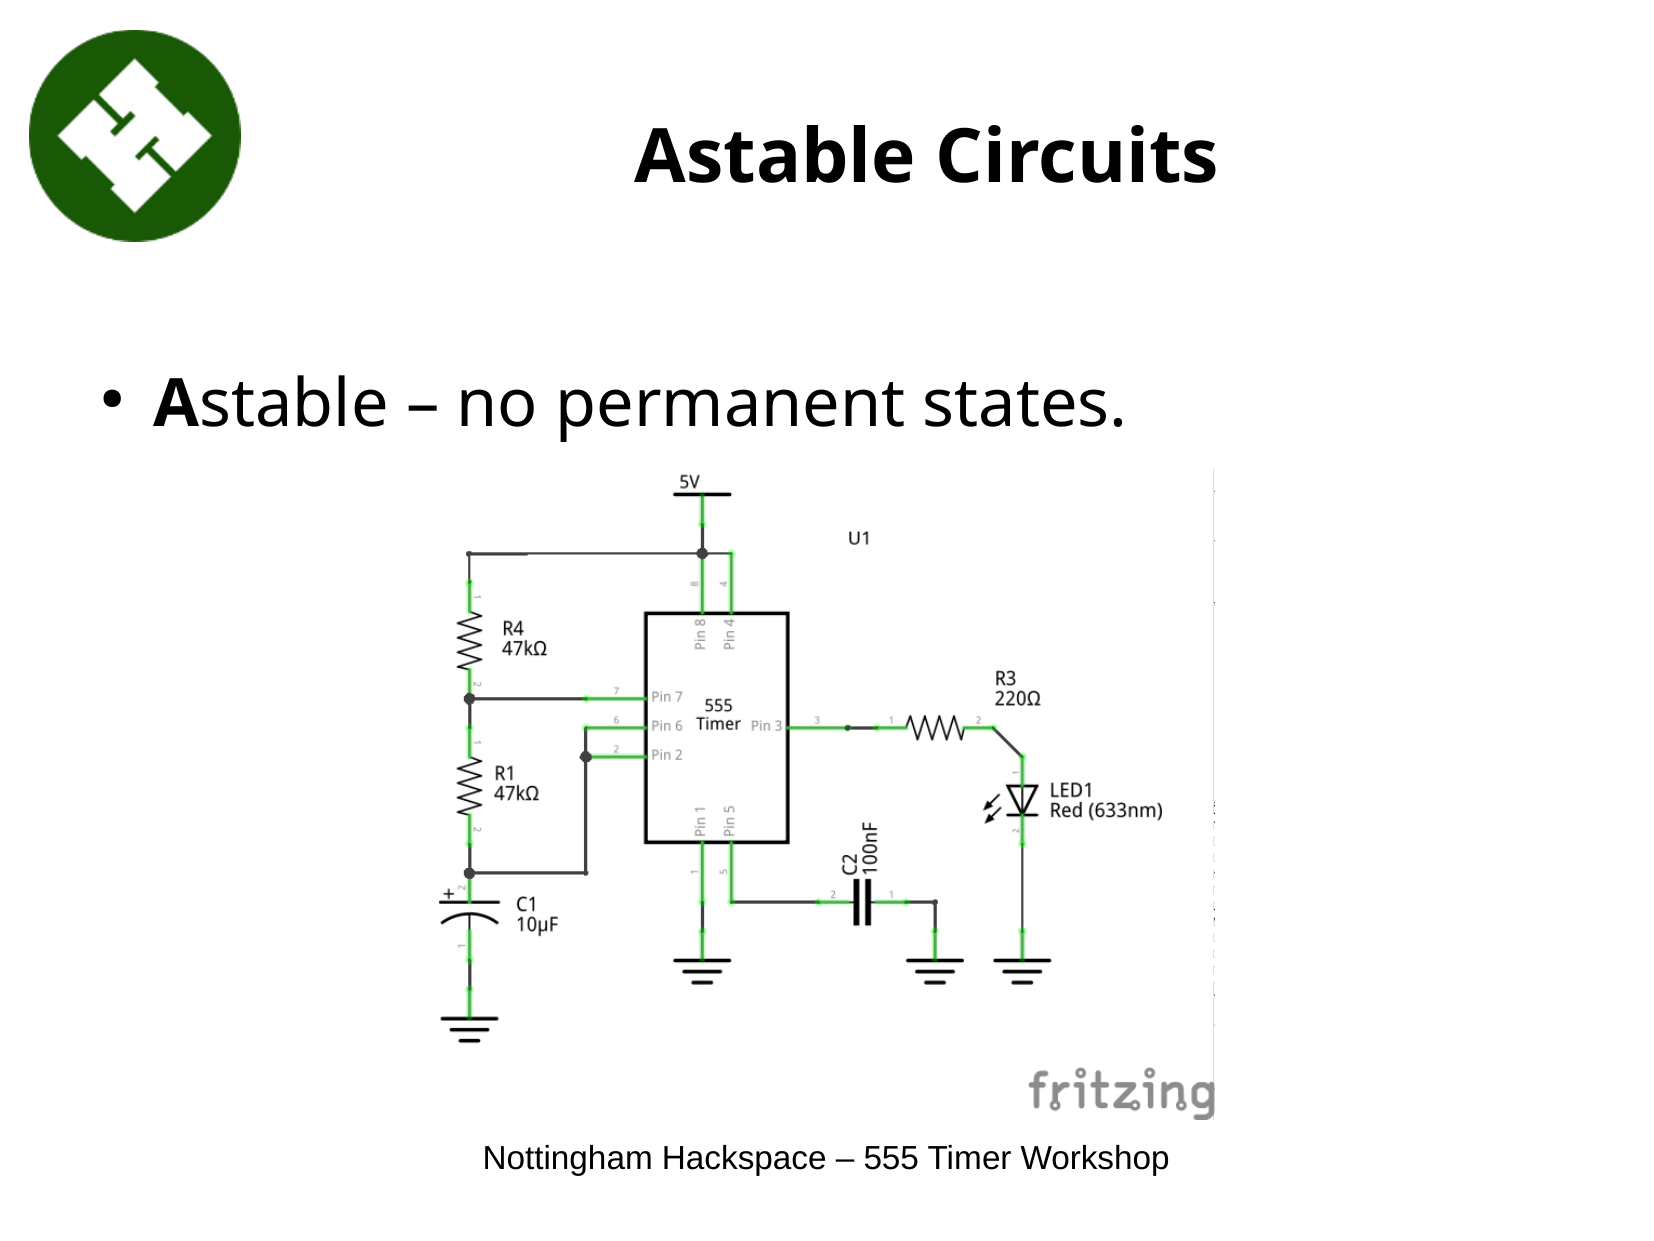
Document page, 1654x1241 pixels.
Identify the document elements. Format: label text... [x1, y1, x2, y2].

picture [29, 30, 241, 242]
title Astable Circuits [283, 49, 1571, 257]
picture [439, 468, 1215, 1120]
list Astable – no permanent states. [82, 355, 1571, 928]
